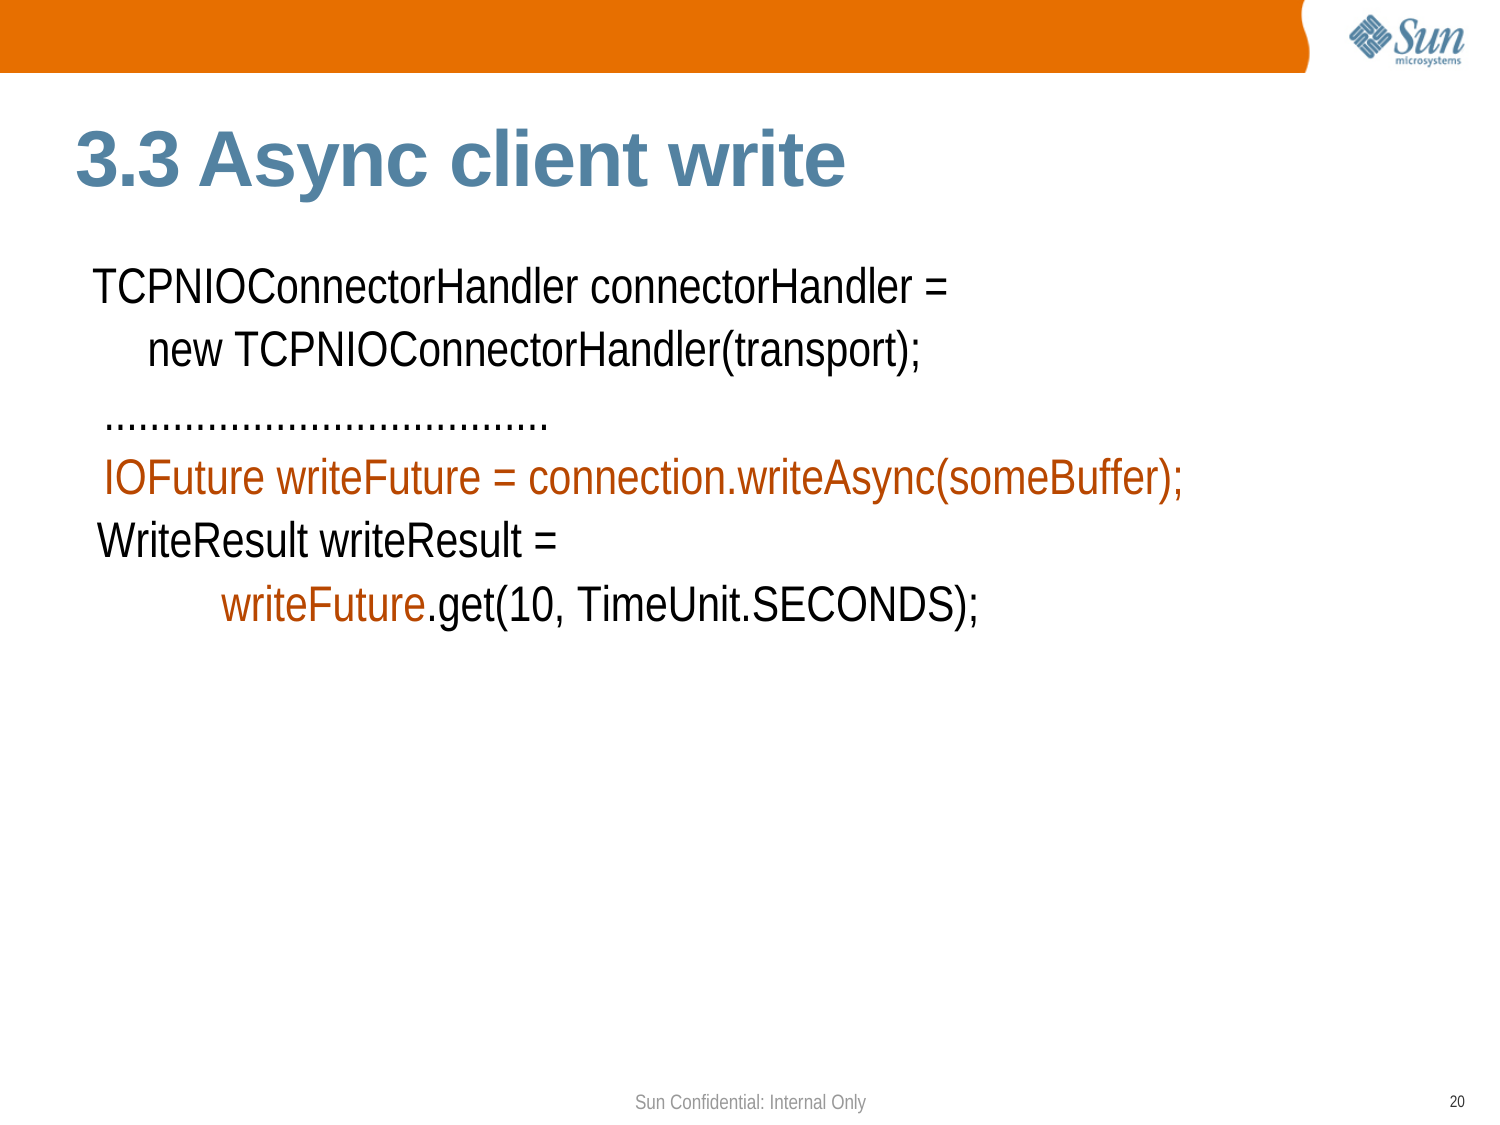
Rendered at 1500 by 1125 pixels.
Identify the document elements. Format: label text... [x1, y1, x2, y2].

title 3.3 Async client write [75, 123, 1437, 227]
picture [0, 0, 1500, 73]
text_box TCPNIOConnectorHandler connectorHandler = new TCPNIOConnectorHandler(transport); ....................................... IOFuture writeFuture = connection.writeAsync(someBuffer); WriteResult writeResult = writeFuture.get(10, TimeUnit.SECONDS); [0, 264, 1268, 846]
